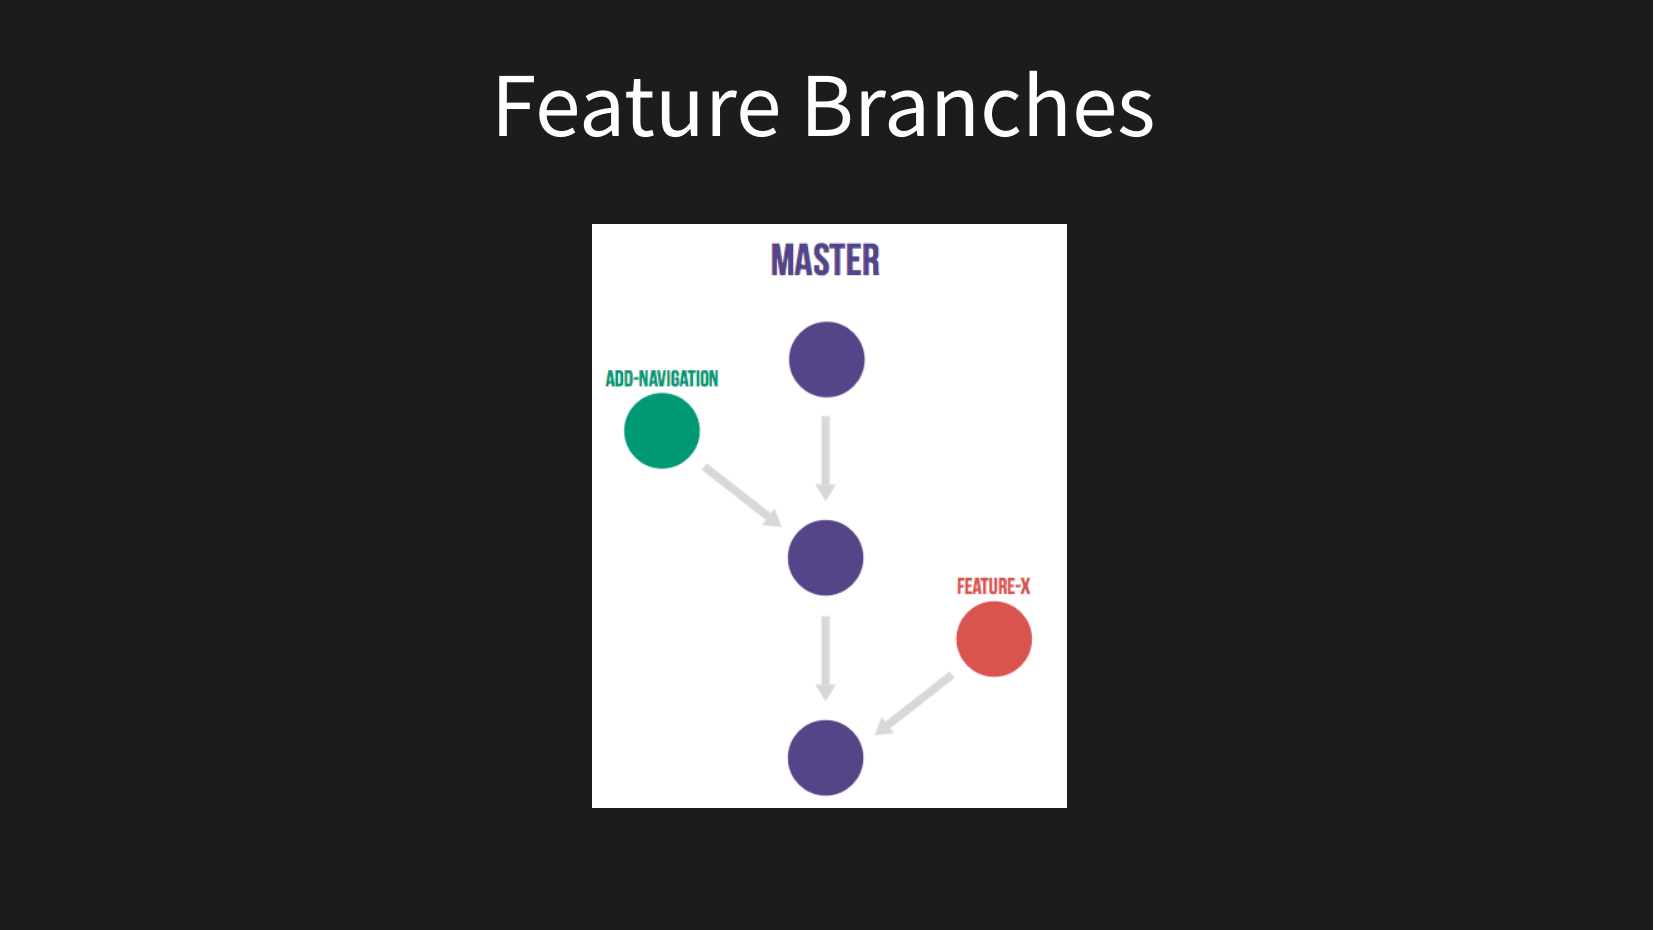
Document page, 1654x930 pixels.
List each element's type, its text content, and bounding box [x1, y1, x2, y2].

title Feature Branches [0, 26, 1651, 182]
picture [592, 224, 1067, 808]
